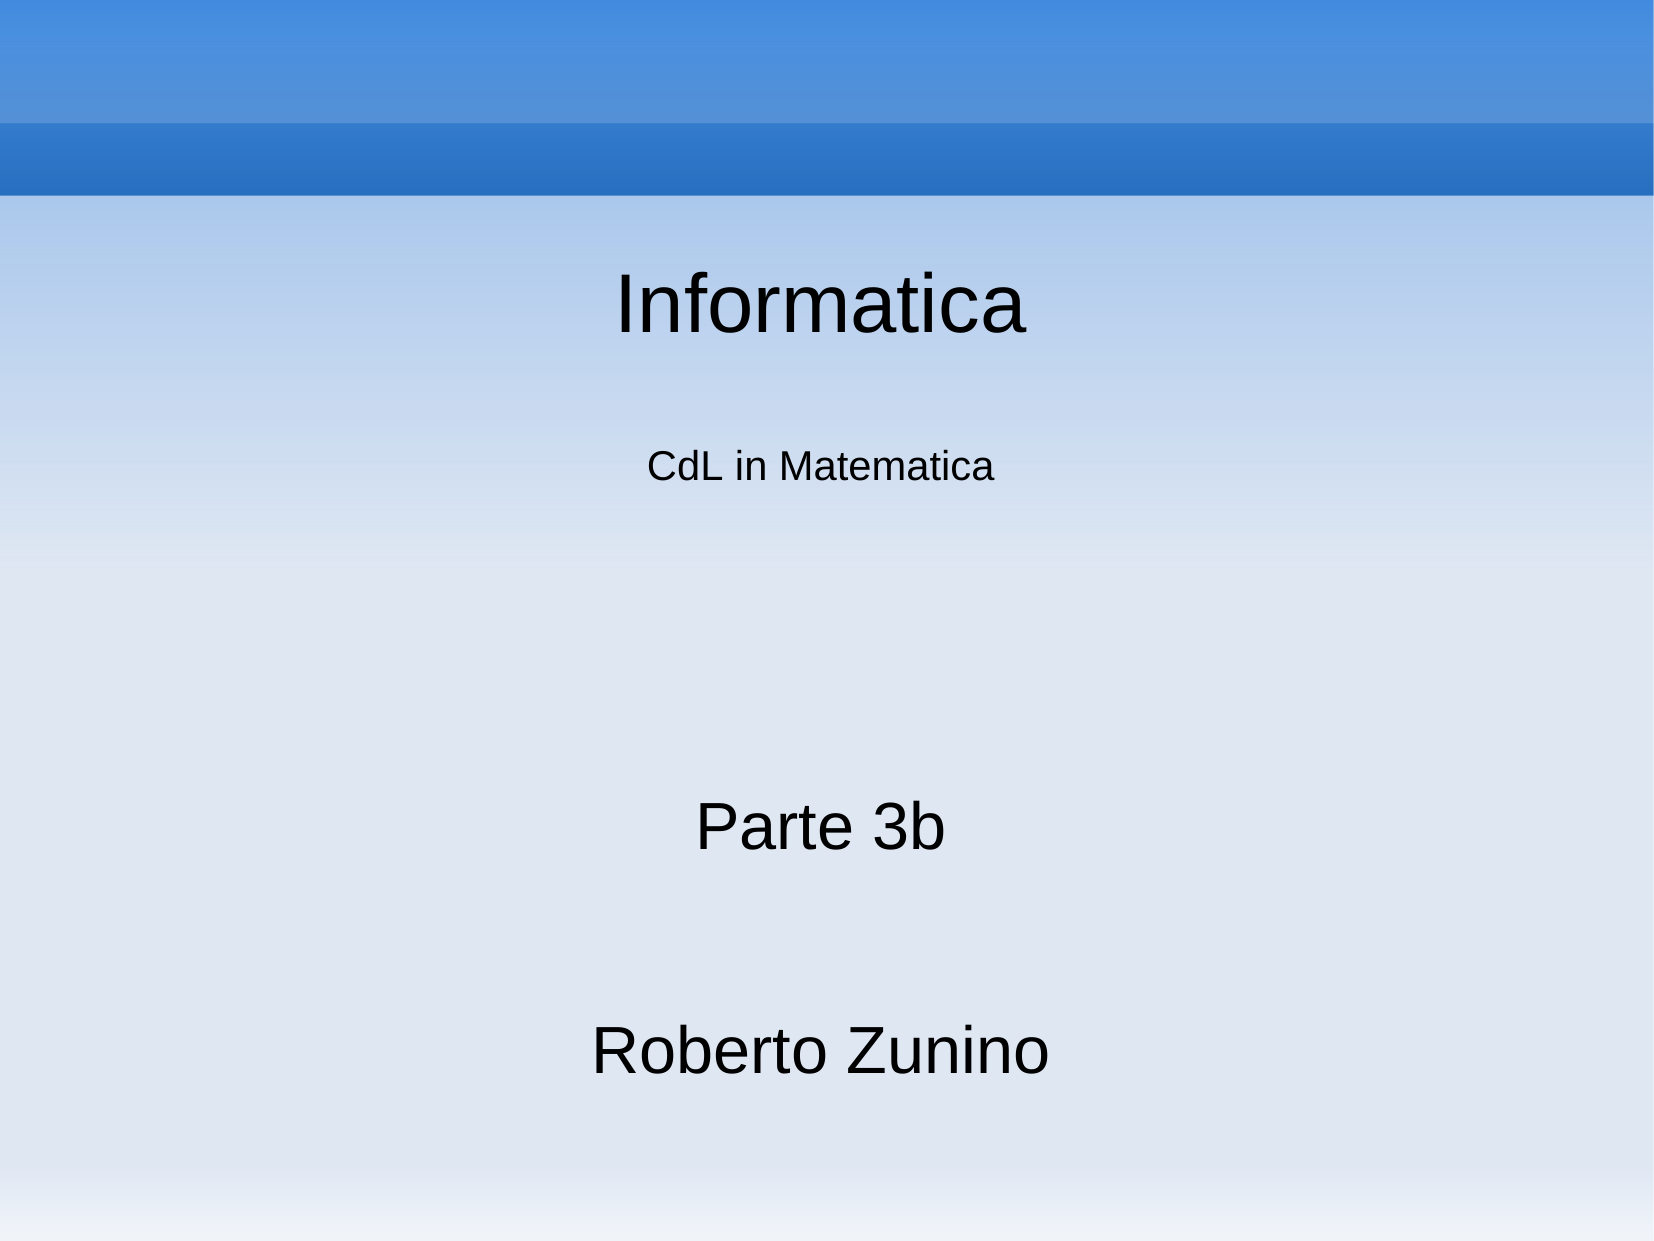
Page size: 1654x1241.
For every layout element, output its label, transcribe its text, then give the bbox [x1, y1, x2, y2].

picture [0, 0, 1654, 1241]
subtitle Informatica CdL in Matematica Parte 3b Roberto Zunino [76, 118, 1565, 1227]
